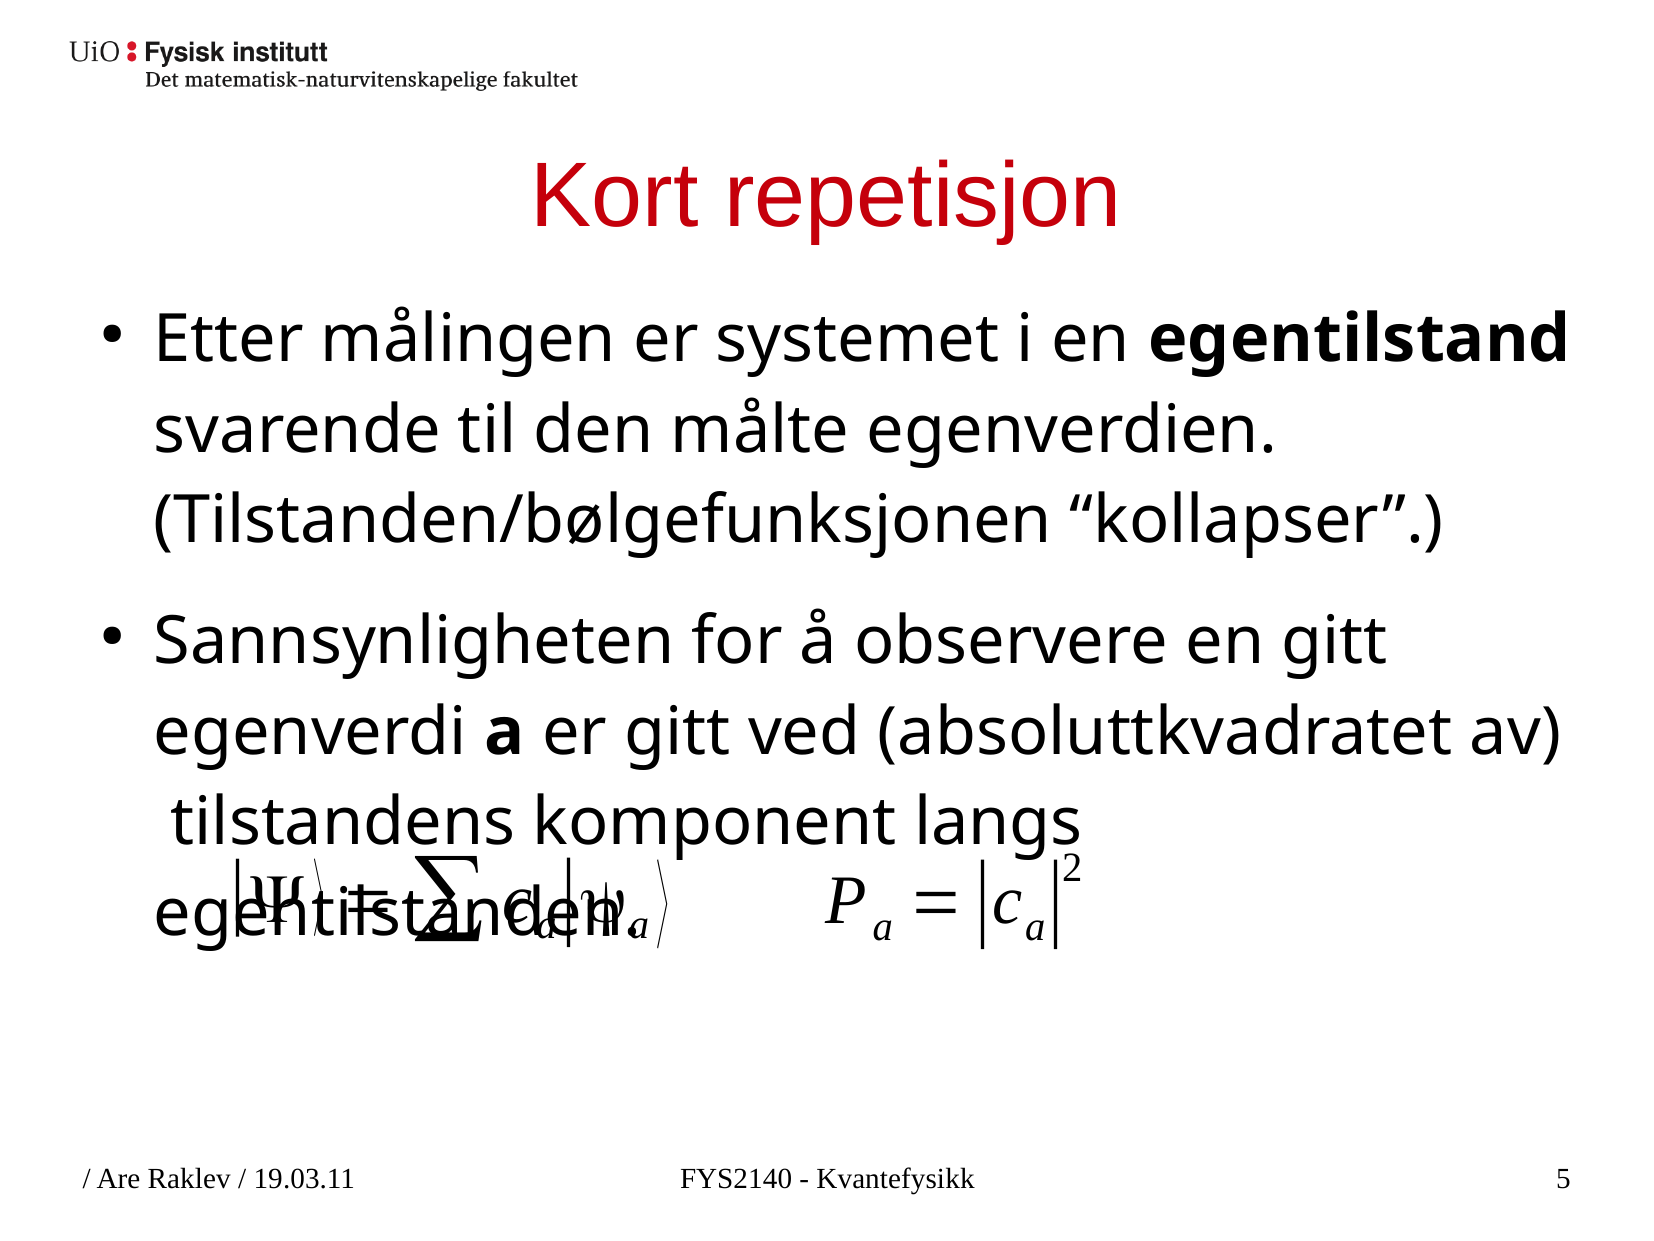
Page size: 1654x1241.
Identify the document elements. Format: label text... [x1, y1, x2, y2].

chart [219, 850, 676, 953]
picture [68, 37, 581, 93]
list Etter målingen er systemet i en egentilstand svarende til den målte egenverdien. (Tilstanden/bølgefunksjonen “kollapser”.) Sannsynligheten for å observere en gitt egenverdi a er gitt ved (absoluttkvadratet av) tilstandens komponent langs egentilstanden. [82, 290, 1576, 1094]
title Kort repetisjon [82, 90, 1571, 290]
chart [814, 844, 1089, 954]
